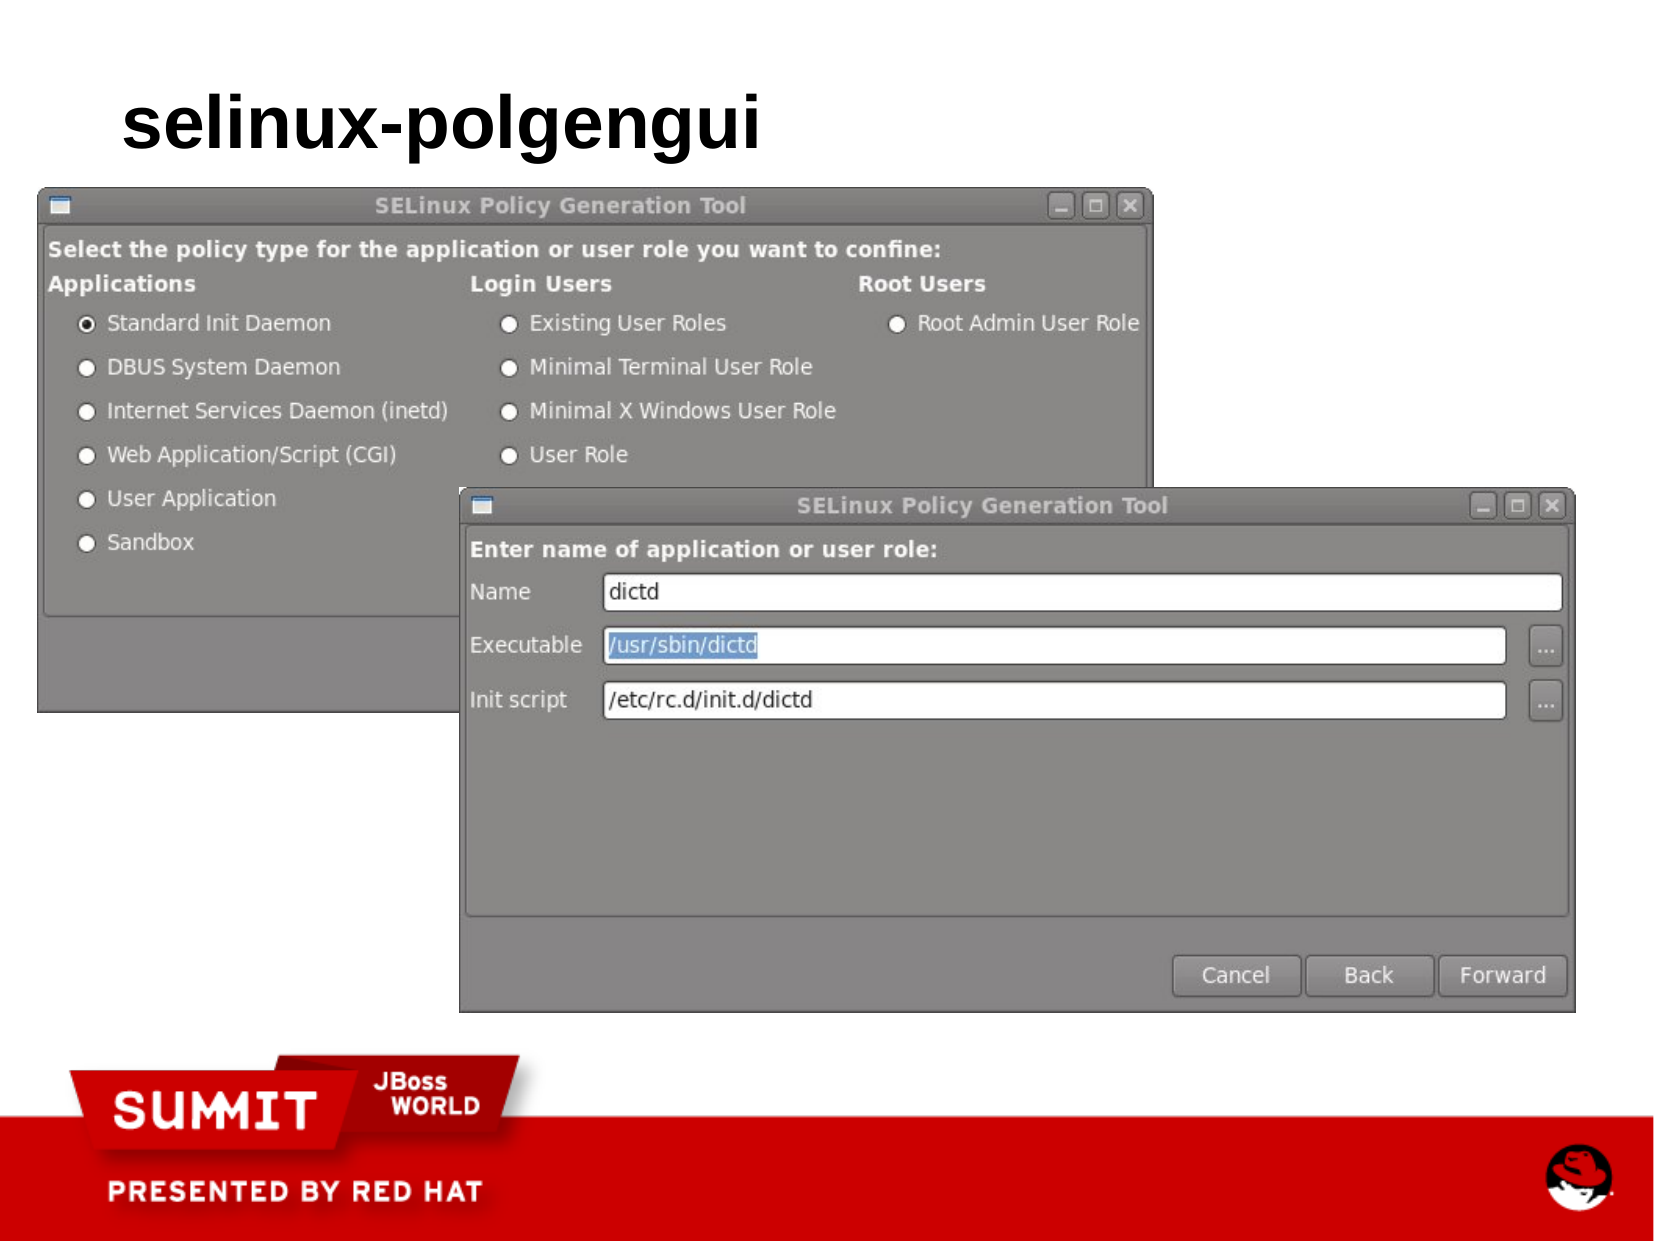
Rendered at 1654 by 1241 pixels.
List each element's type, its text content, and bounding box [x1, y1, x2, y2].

title selinux-polgengui [121, 19, 1534, 227]
picture [37, 187, 1576, 1013]
picture [0, 1043, 1654, 1241]
